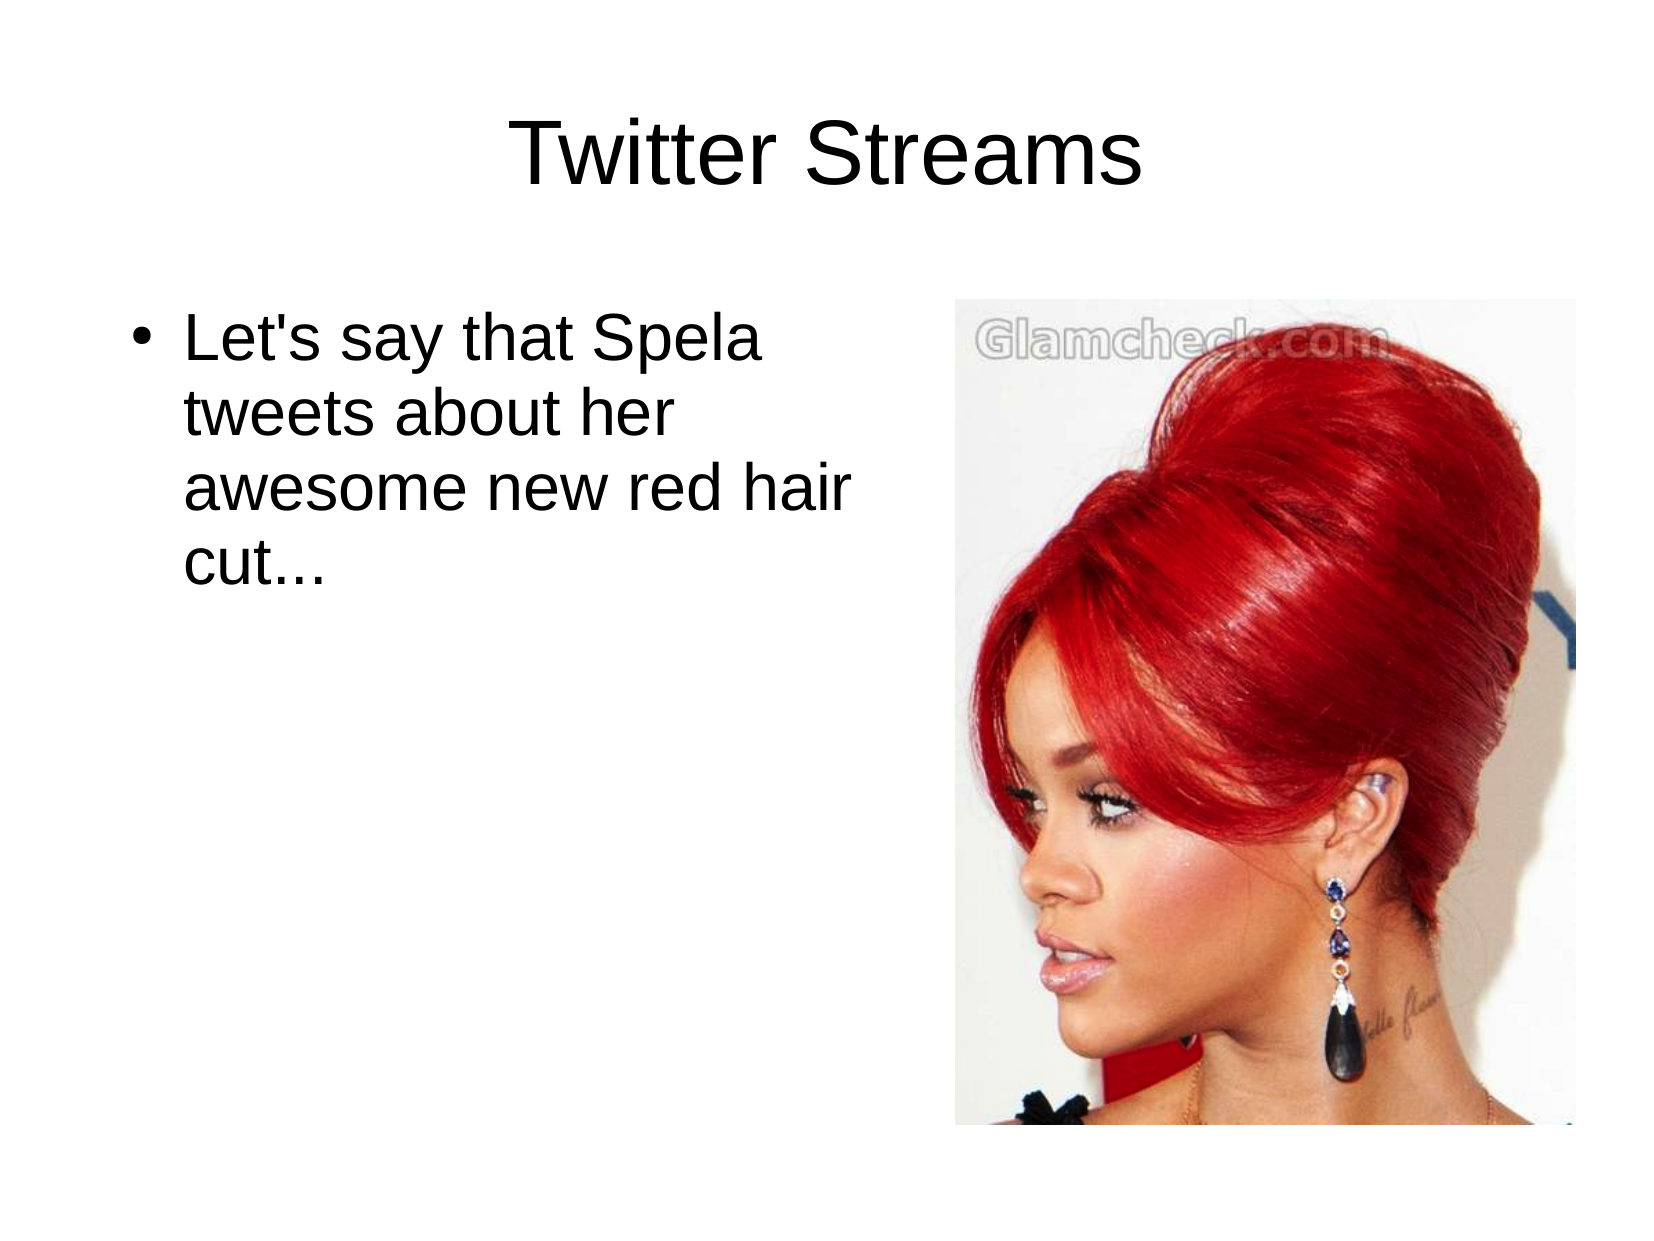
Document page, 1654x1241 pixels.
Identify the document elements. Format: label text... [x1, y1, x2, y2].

list Let's say that Spela tweets about her awesome new red hair cut... [112, 300, 934, 1119]
title Twitter Streams [82, 49, 1571, 257]
picture [955, 299, 1576, 1126]
